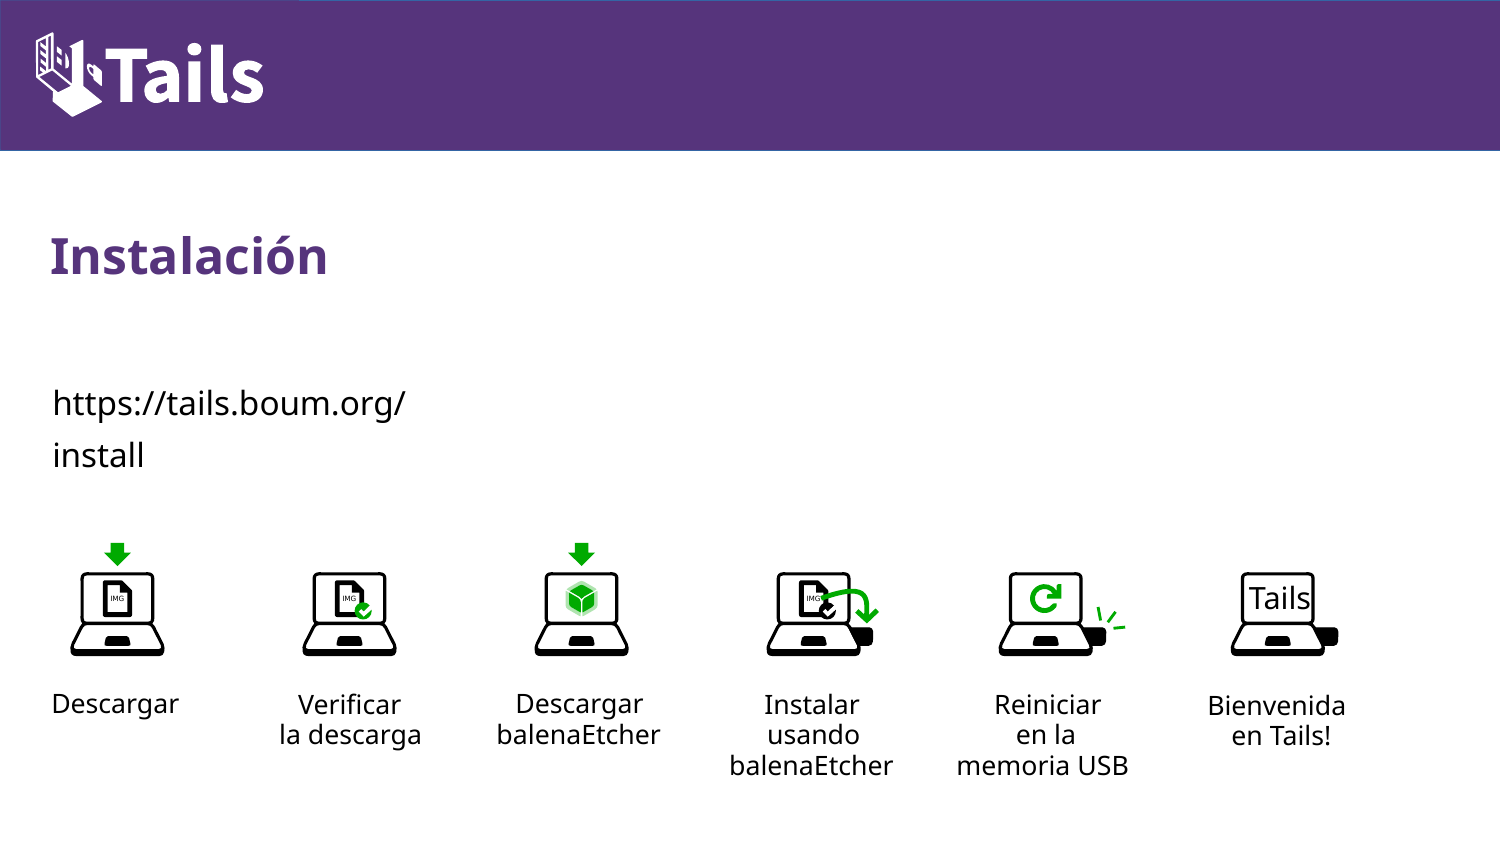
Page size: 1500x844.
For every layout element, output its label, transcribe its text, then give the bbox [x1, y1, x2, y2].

picture [13, 510, 1382, 777]
title Instalación [50, 192, 832, 319]
text_box https://tails.boum.org/install [37, 365, 482, 429]
